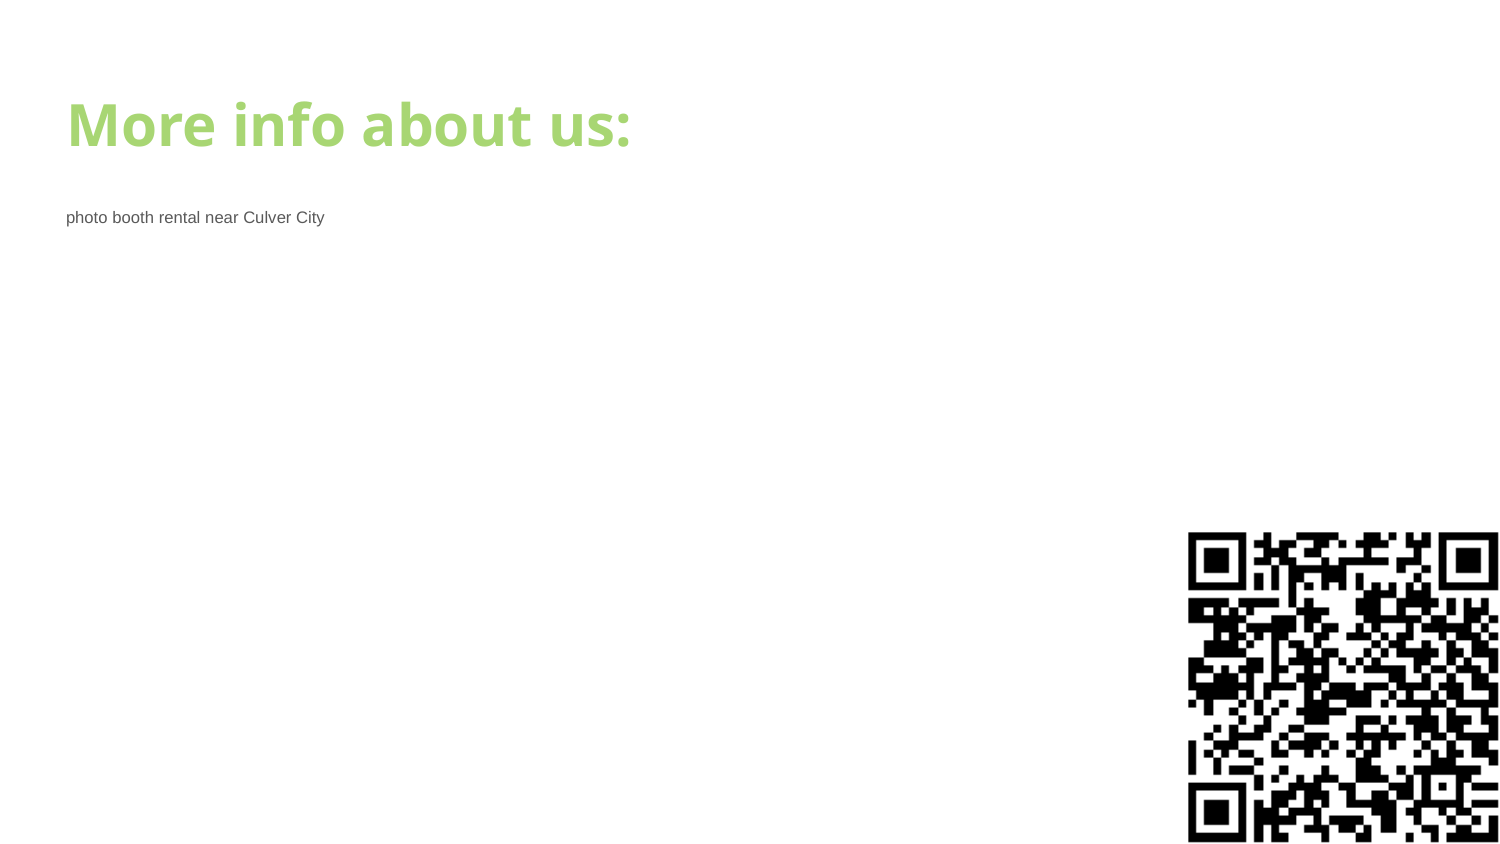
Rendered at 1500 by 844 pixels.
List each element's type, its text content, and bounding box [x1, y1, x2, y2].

title More info about us: [51, 72, 1449, 167]
picture [1187, 531, 1500, 844]
list photo booth rental near Culver City [51, 189, 1449, 750]
